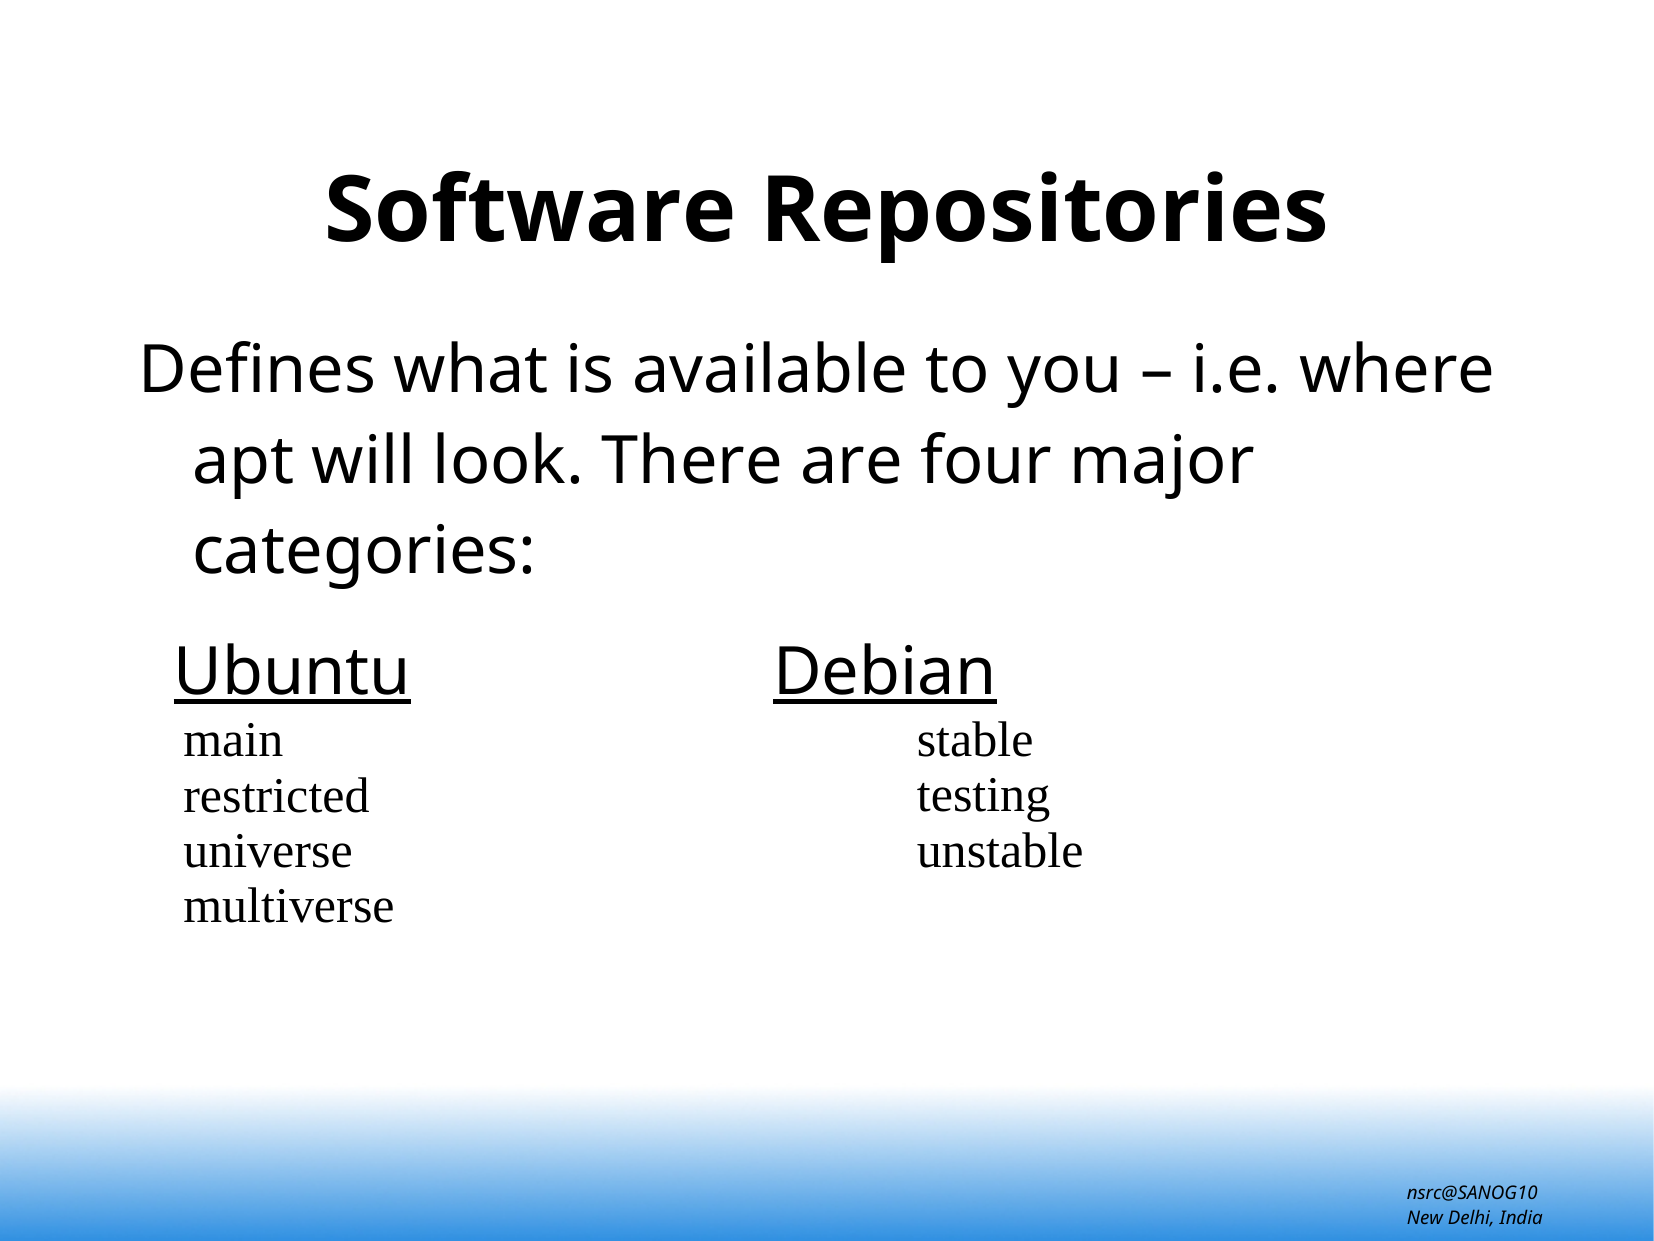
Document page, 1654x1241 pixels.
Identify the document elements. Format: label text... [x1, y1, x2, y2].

text_box stable testing unstable [822, 711, 1383, 920]
picture [0, 1083, 1654, 1241]
list Defines what is available to you – i.e. where apt will look. There are four major categories: Ubuntu Debian [121, 321, 1534, 675]
title Software Repositories [121, 102, 1534, 310]
text_box main restricted universe multiverse [88, 712, 597, 1109]
